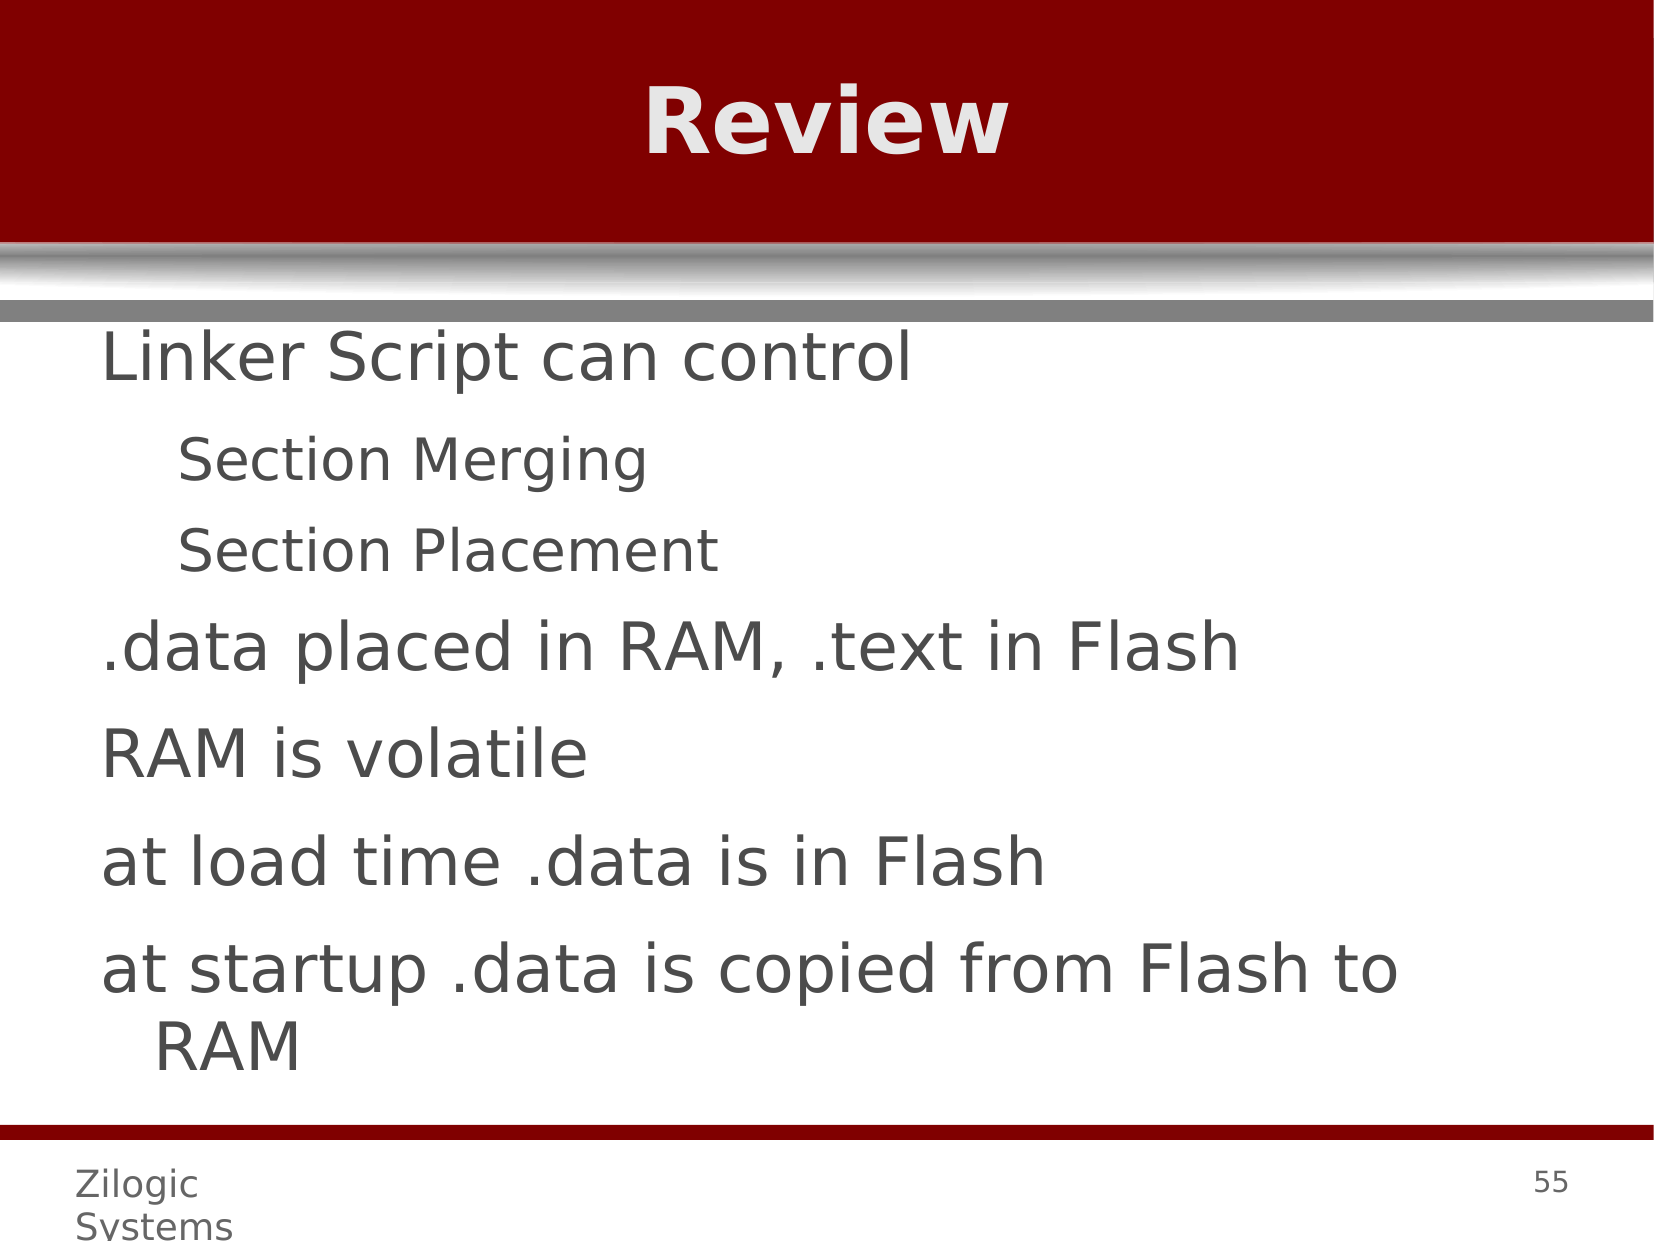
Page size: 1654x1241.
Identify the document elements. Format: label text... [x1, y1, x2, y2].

list Linker Script can control Section Merging Section Placement .data placed in RAM, .text in Flash RAM is volatile at load time .data is in Flash at startup .data is copied from Flash to RAM [82, 318, 1571, 1094]
title Review [82, 26, 1571, 218]
